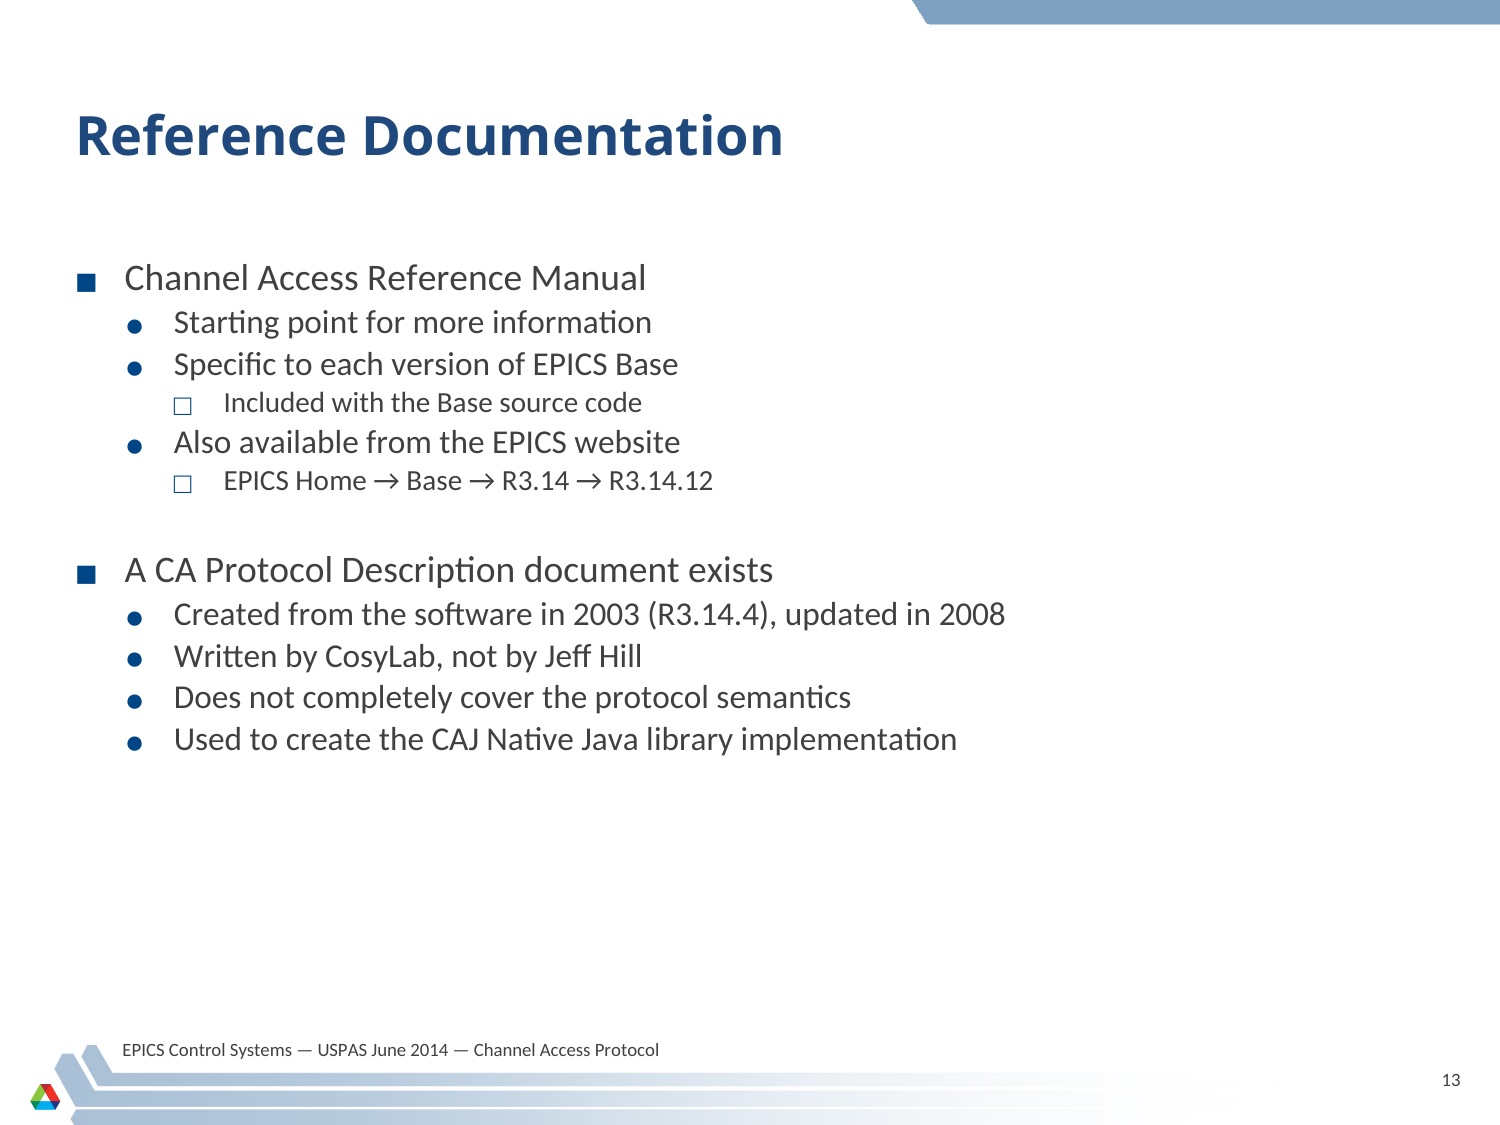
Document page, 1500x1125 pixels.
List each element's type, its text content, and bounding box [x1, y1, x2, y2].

picture [0, 0, 1500, 26]
list Channel Access Reference Manual Starting point for more information Specific to each version of EPICS Base Included with the Base source code Also available from the EPICS website EPICS Home → Base → R3.14 → R3.14.12 A CA Protocol Description document exists Created from the software in 2003 (R3.14.4), updated in 2008 Written by CosyLab, not by Jeff Hill Does not completely cover the protocol semantics Used to create the CAJ Native Java library implementation [75, 262, 1426, 848]
picture [0, 1037, 1500, 1125]
title Reference Documentation [75, 103, 1426, 167]
